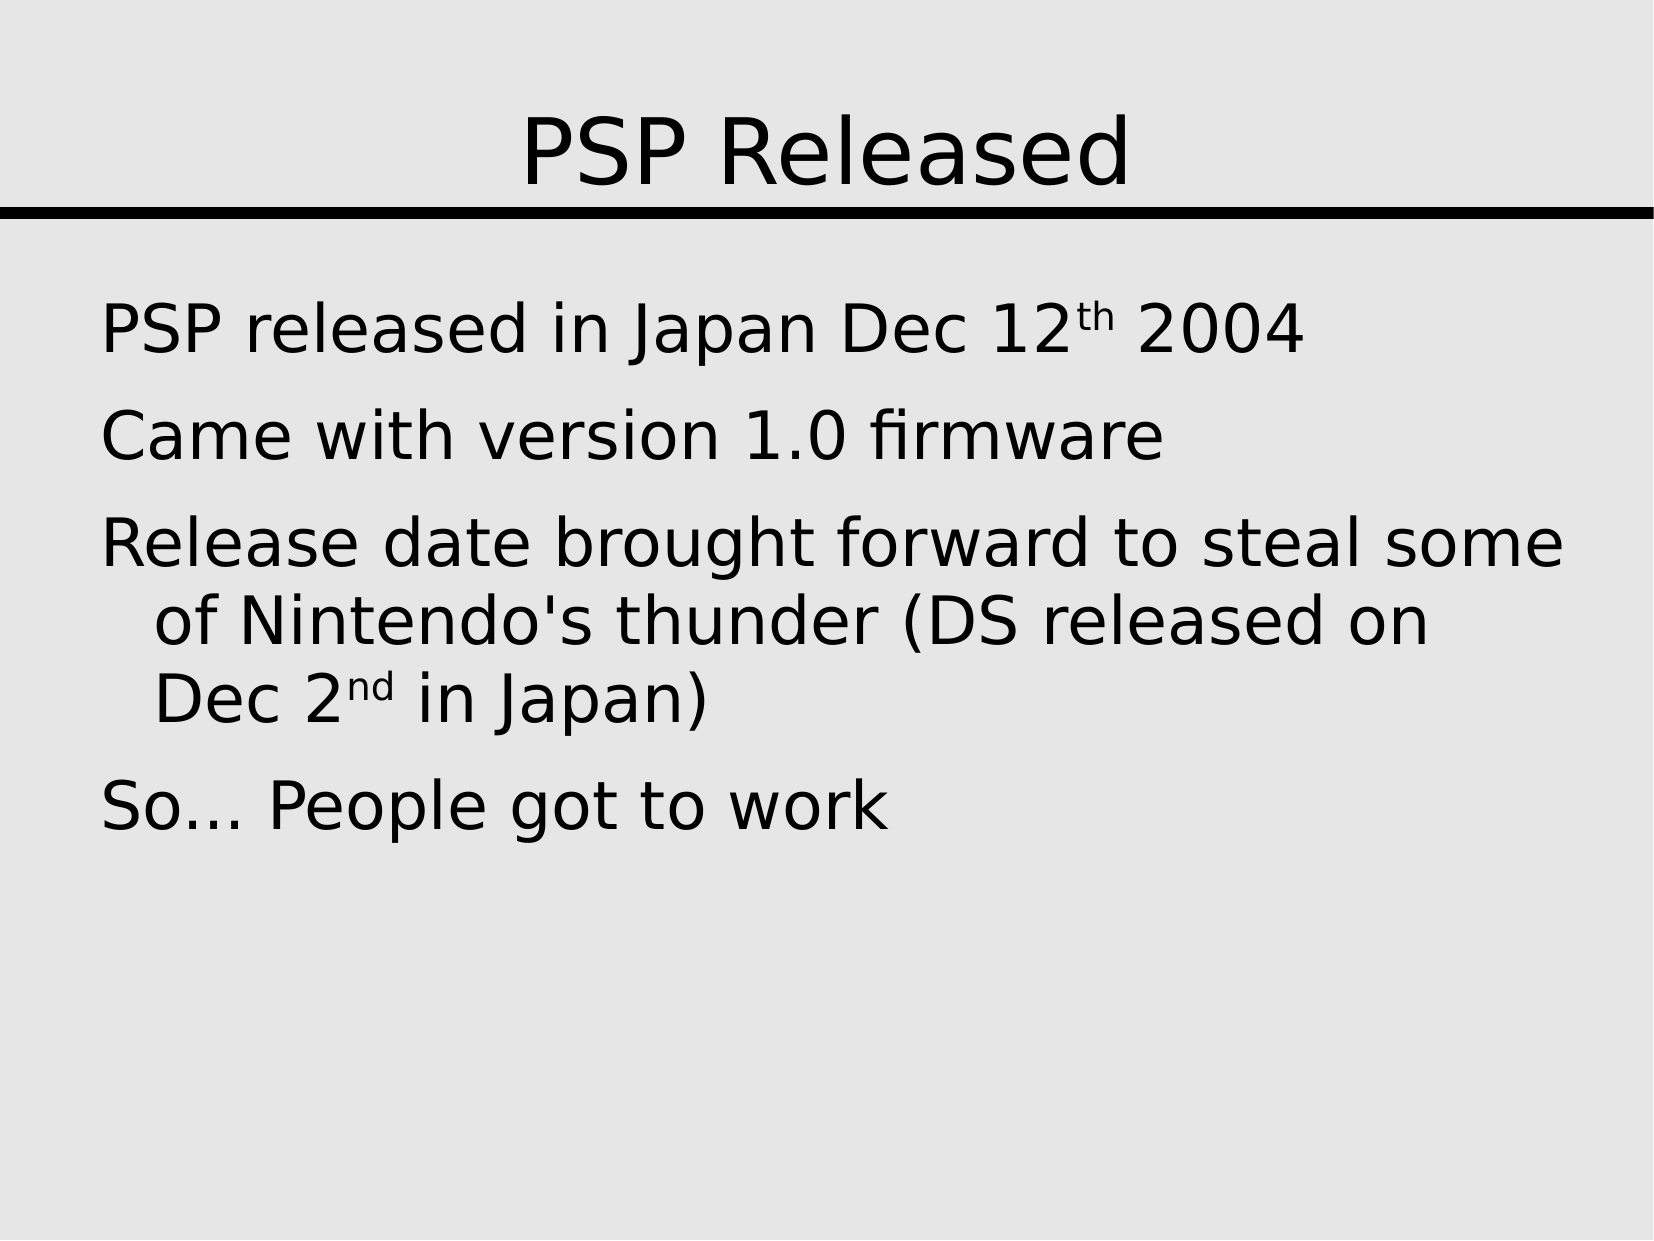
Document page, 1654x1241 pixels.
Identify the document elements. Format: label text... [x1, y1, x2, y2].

list PSP released in Japan Dec 12th 2004 Came with version 1.0 firmware Release date brought forward to steal some of Nintendo's thunder (DS released on Dec 2nd in Japan) So... People got to work [82, 290, 1571, 1094]
title PSP Released [82, 49, 1571, 257]
